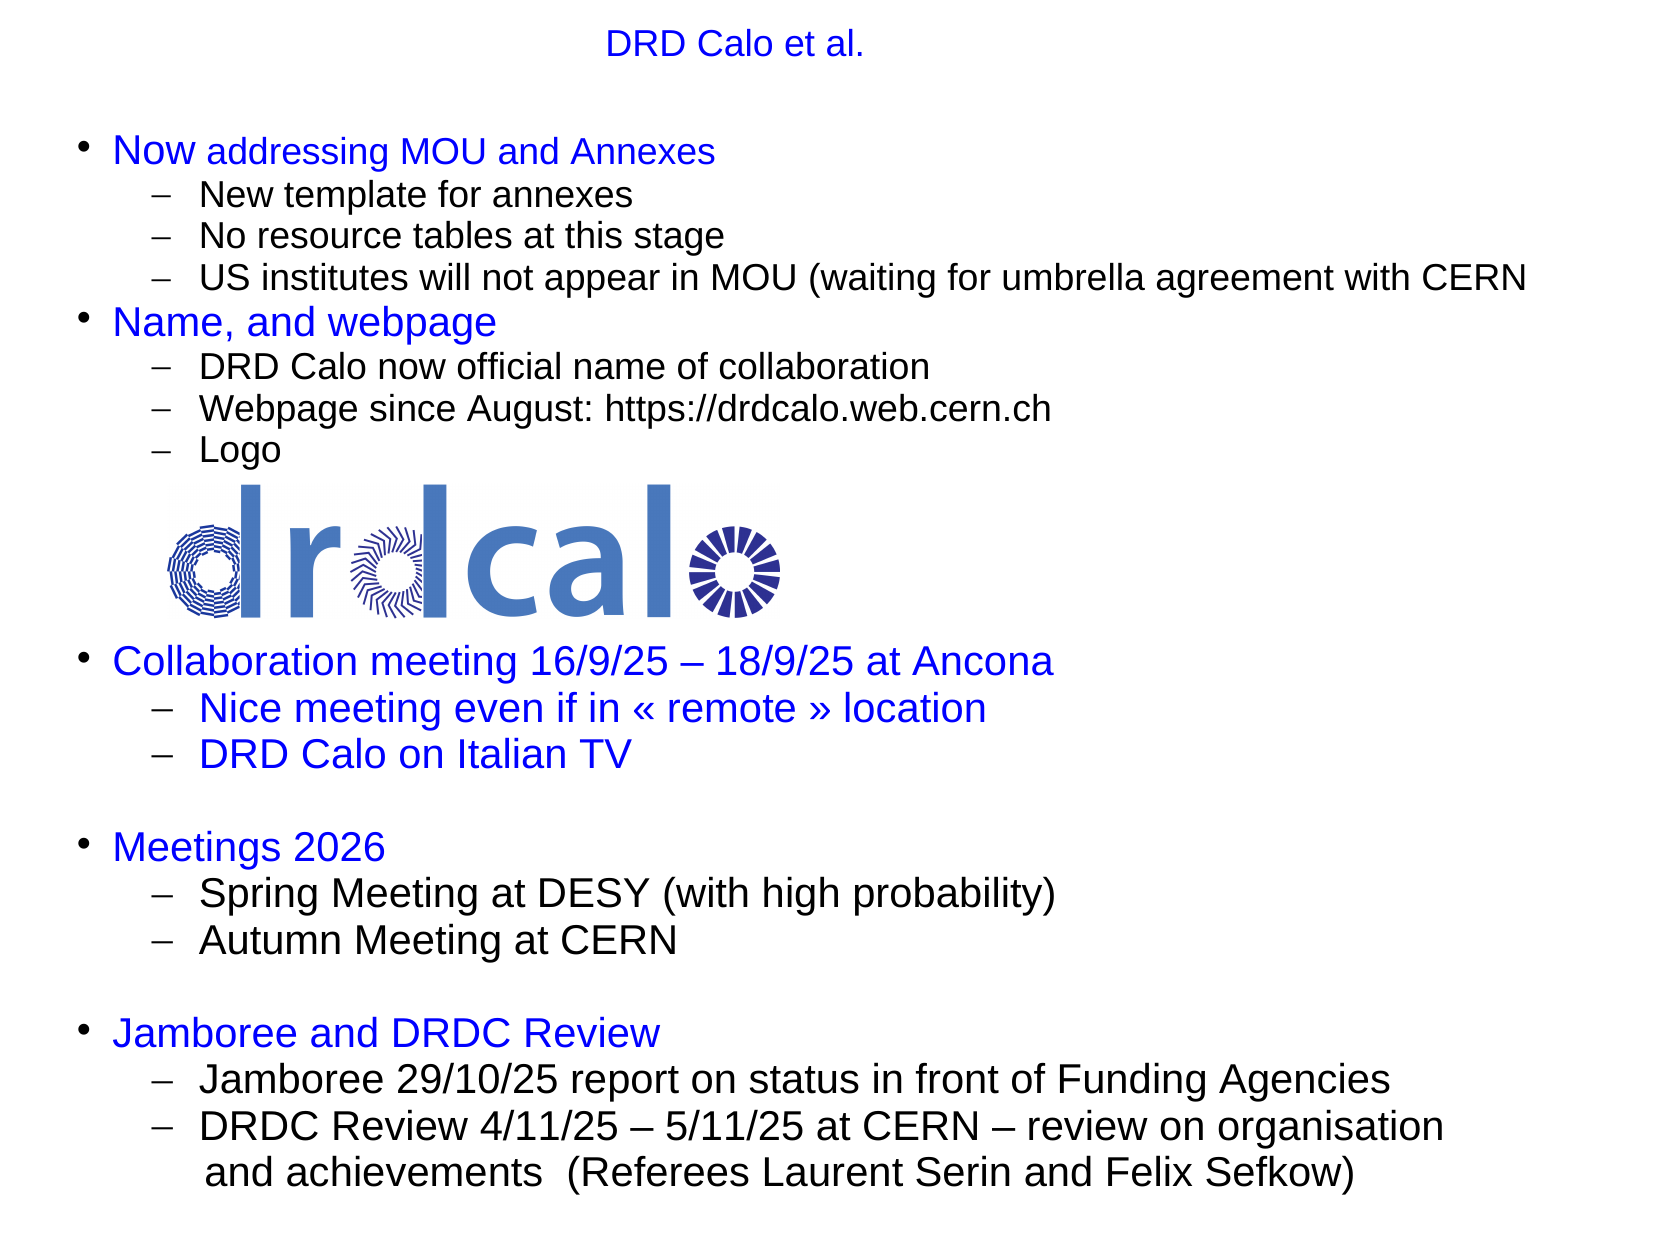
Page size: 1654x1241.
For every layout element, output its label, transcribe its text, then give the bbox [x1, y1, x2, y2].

text_box DRD Calo et al. [590, 13, 1063, 91]
picture [167, 483, 780, 619]
text_box Now addressing MOU and Annexes New template for annexes No resource tables at this stage US institutes will not appear in MOU (waiting for umbrella agreement with CERN Name, and webpage DRD Calo now official name of collaboration Webpage since August: https://drdcalo.web.cern.ch Logo Collaboration meeting 16/9/25 – 18/9/25 at Ancona Nice meeting even if in « remote » location DRD Calo on Italian TV Meetings 2026 Spring Meeting at DESY (with high probability) Autumn Meeting at CERN Jamboree and DRDC Review Jamboree 29/10/25 report on status in front of Funding Agencies DRDC Review 4/11/25 – 5/11/25 at CERN – review on organisation and achievements (Referees Laurent Serin and Felix Sefkow) [62, 119, 1351, 1241]
